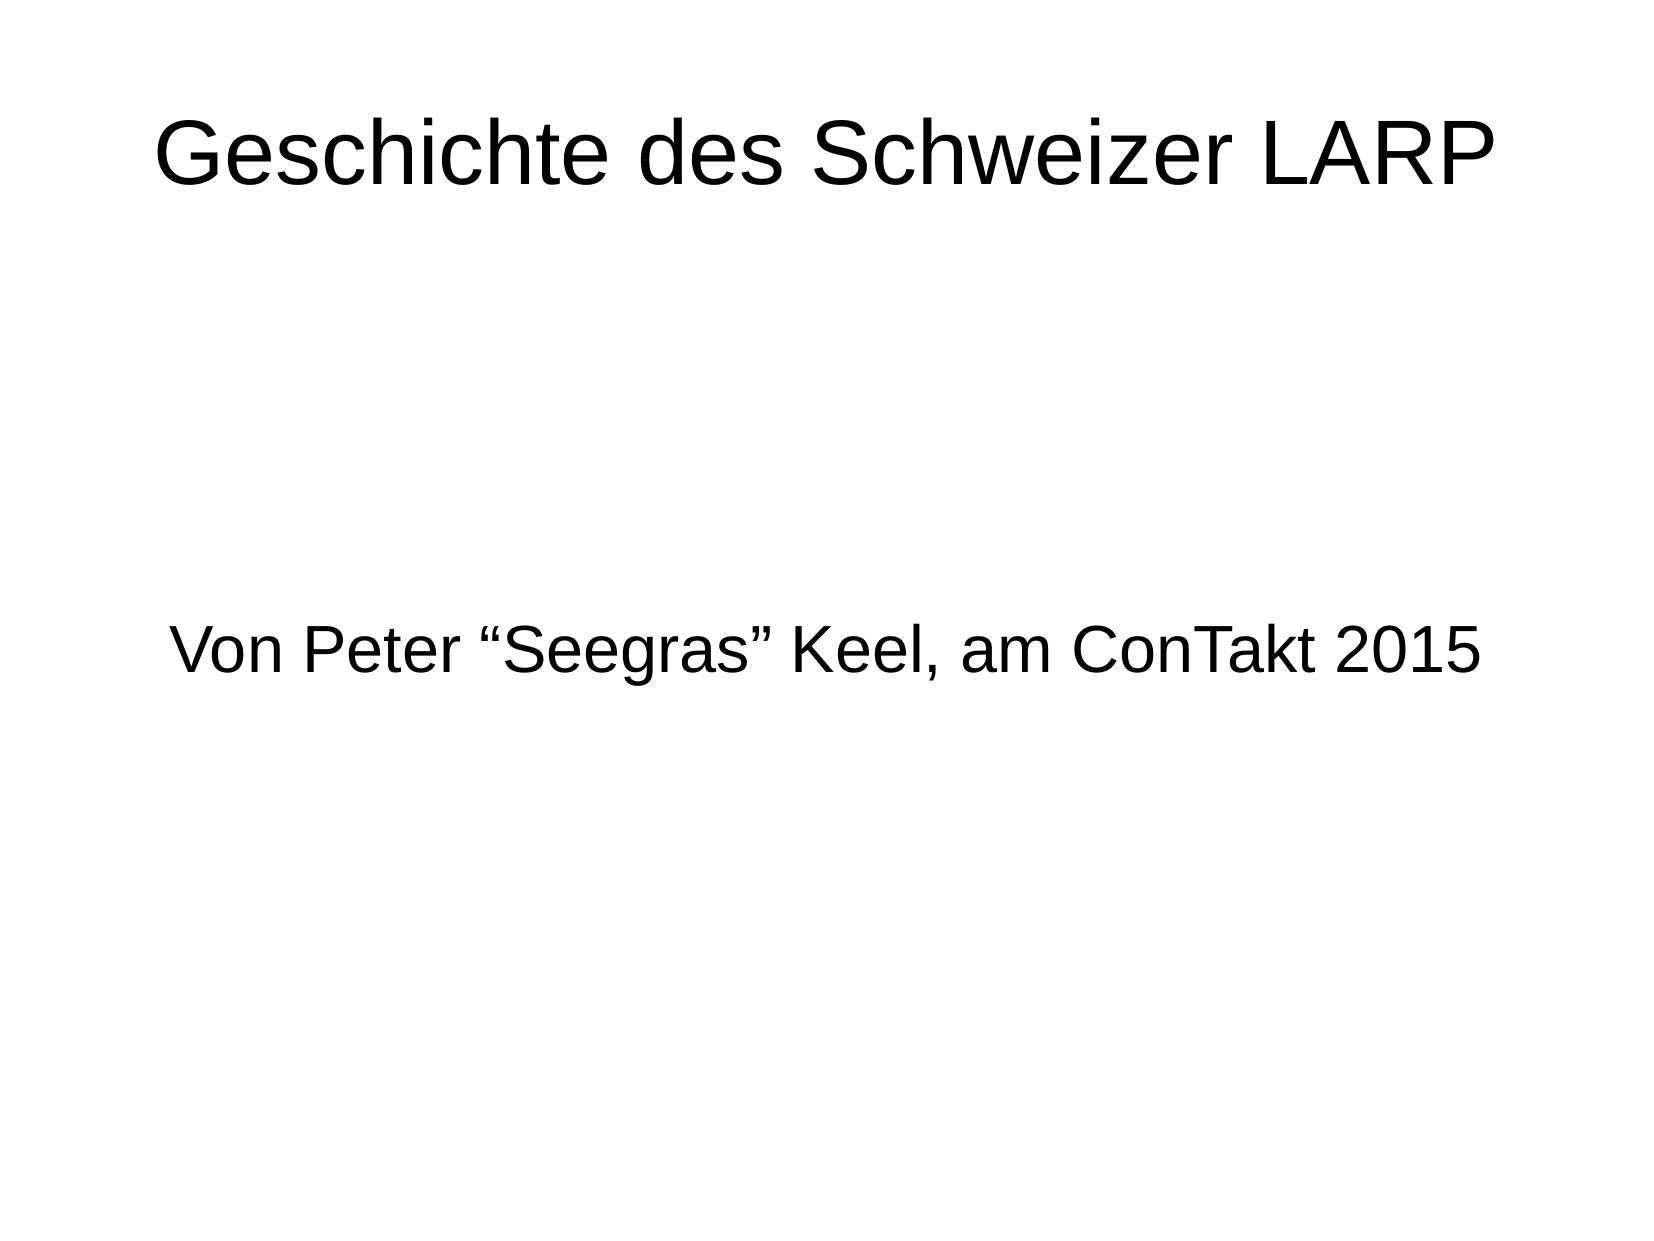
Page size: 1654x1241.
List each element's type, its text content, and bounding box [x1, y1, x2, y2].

title Geschichte des Schweizer LARP [82, 49, 1571, 257]
subtitle Von Peter “Seegras” Keel, am ConTakt 2015 [82, 290, 1571, 1010]
